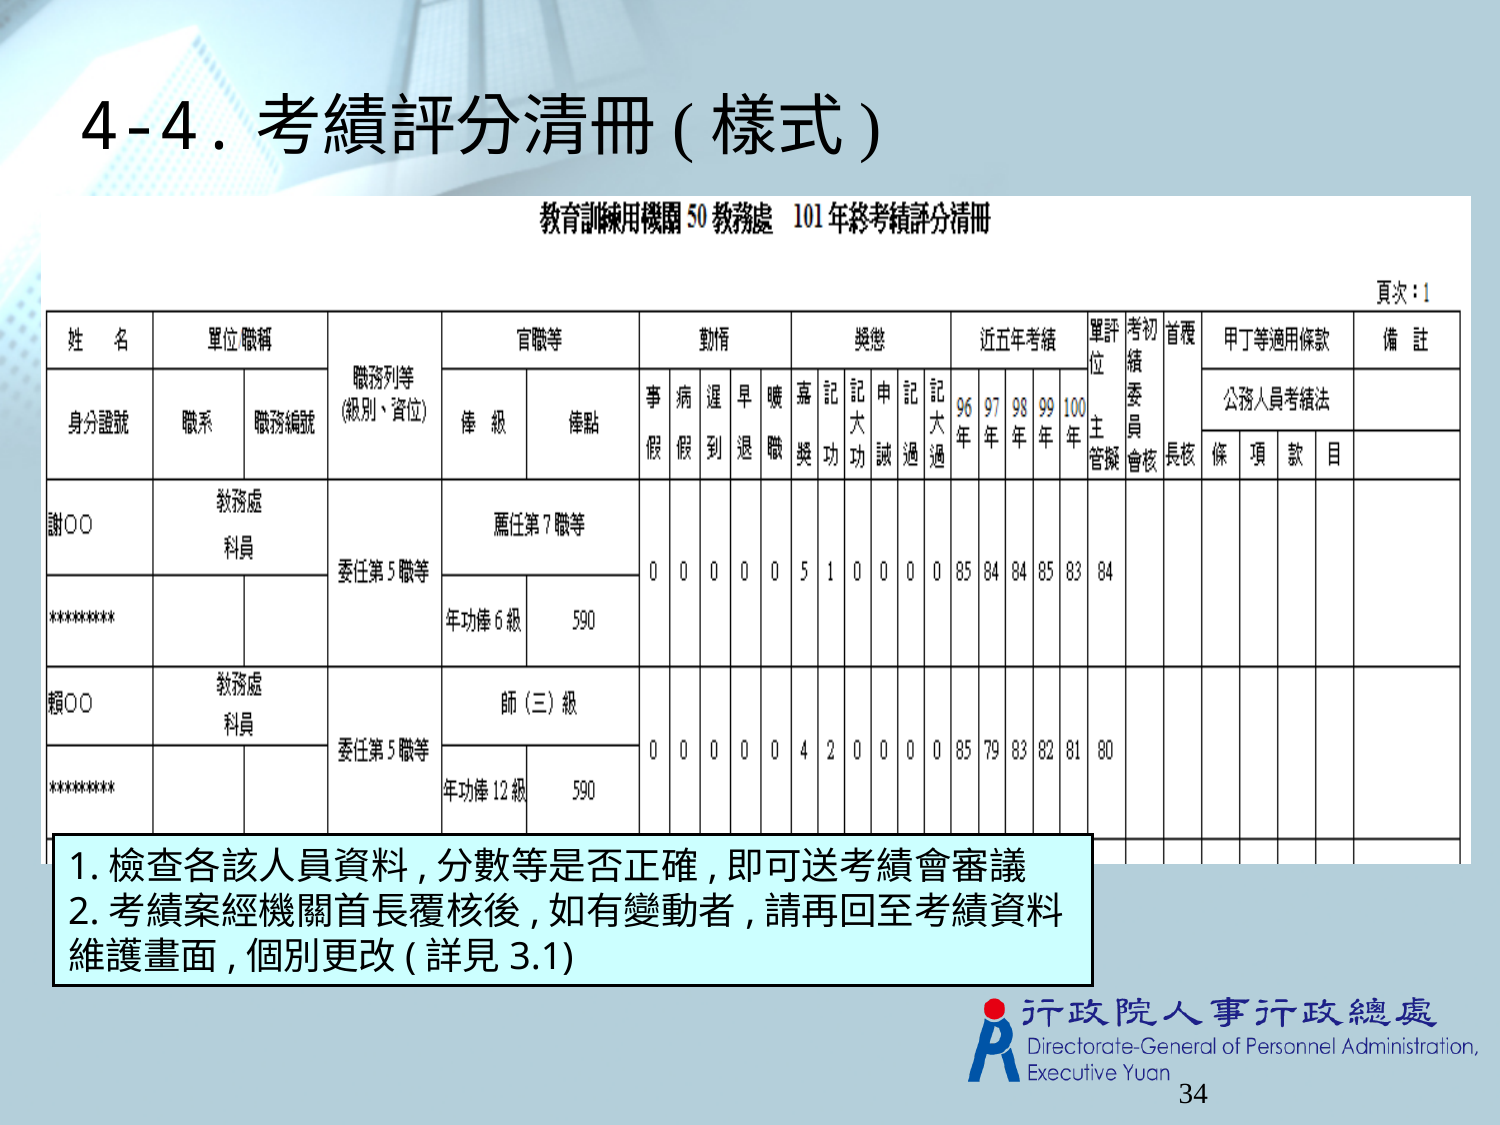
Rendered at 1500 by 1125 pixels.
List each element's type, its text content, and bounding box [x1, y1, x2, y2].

text_box 4-4.考績評分清冊(樣式) [65, 66, 1364, 179]
text_box [1163, 1066, 1477, 1125]
picture [41, 196, 1471, 864]
text_box 1.檢查各該人員資料,分數等是否正確,即可送考績會審議 2.考績案經機關首長覆核後,如有變動者,請再回至考績資料維護畫面,個別更改(詳見3.1) [53, 834, 1093, 986]
